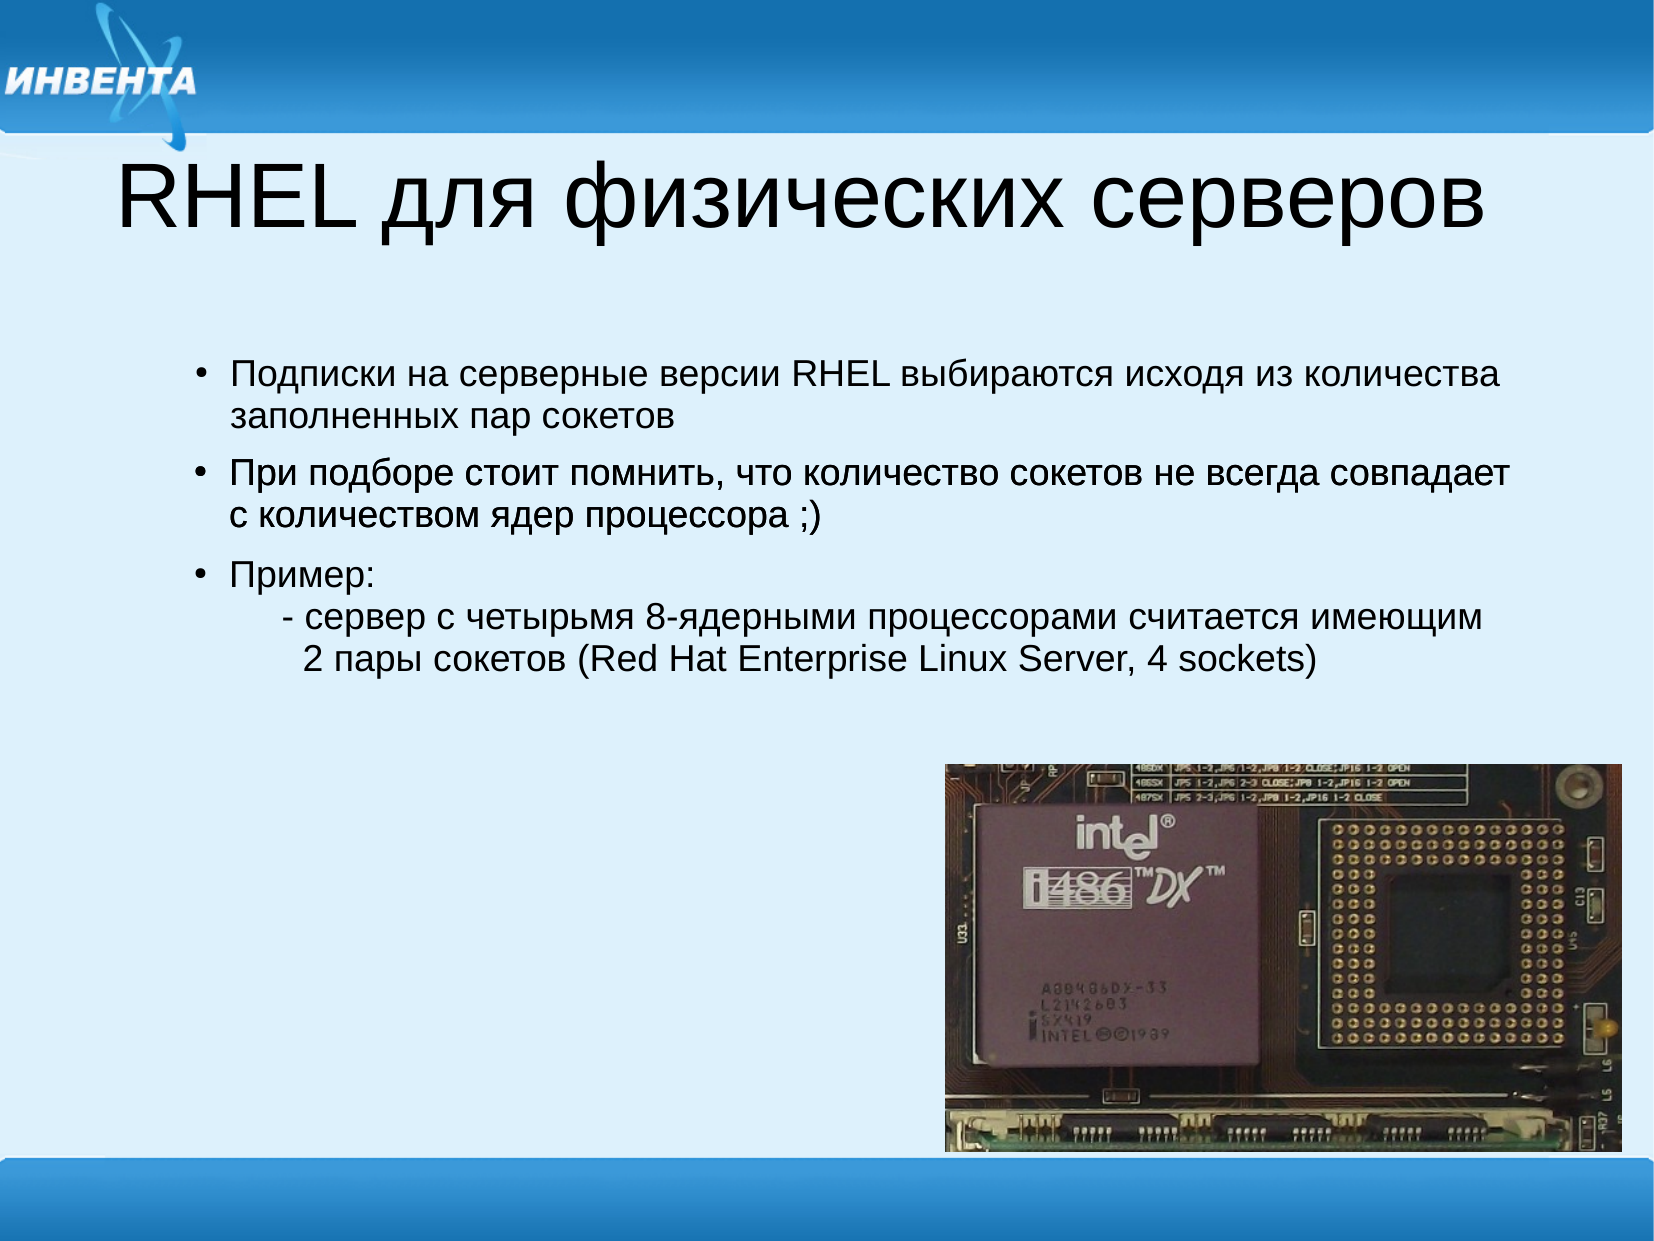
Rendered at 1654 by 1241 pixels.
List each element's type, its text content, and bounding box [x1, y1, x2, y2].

text_box При подборе стоит помнить, что количество сокетов не всегда совпадает с количеством ядер процессора ;) [178, 444, 1538, 543]
text_box Подписки на серверные версии RHEL выбираются исходя из количества заполненных пар сокетов [180, 345, 1527, 443]
picture [0, 0, 1654, 1241]
title RHEL для физических серверов [82, 135, 1571, 257]
text_box Пример: - сервер с четырьмя 8-ядерными процессорами считается имеющим 2 пары сокетов (Red Hat Enterprise Linux Server, 4 sockets) [178, 546, 1510, 688]
